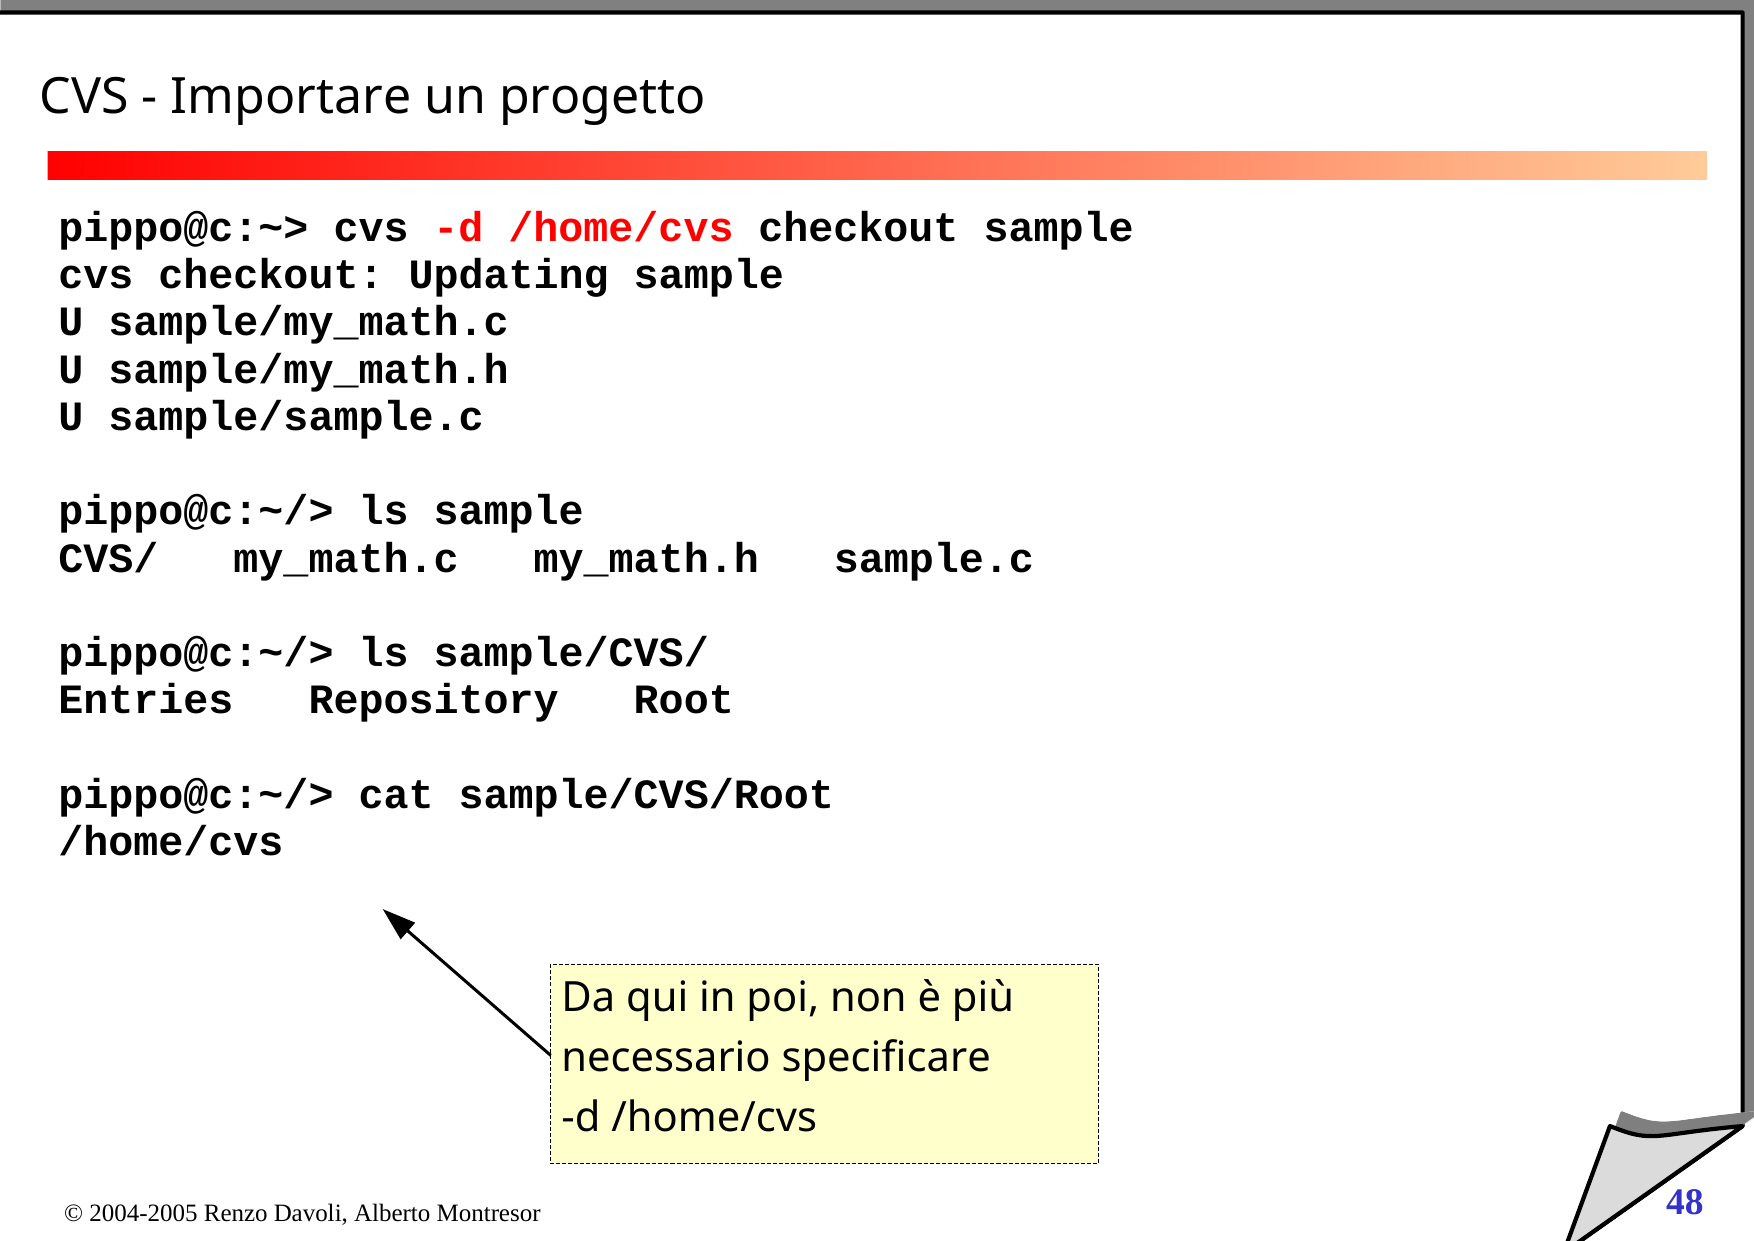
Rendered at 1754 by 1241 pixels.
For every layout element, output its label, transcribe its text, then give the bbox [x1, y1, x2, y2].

list pippo@c:~> cvs -d /home/cvs checkout sample cvs checkout: Updating sample U sample/my_math.c U sample/my_math.h U sample/sample.c pippo@c:~/> ls sample CVS/ my_math.c my_math.h sample.c pippo@c:~/> ls sample/CVS/ Entries Repository Root pippo@c:~/> cat sample/CVS/Root /home/cvs [58, 206, 1754, 1043]
text_box Da qui in poi, non è più necessario specificare -d /home/cvs [550, 964, 1099, 1164]
title CVS - Importare un progetto [40, 49, 1714, 144]
